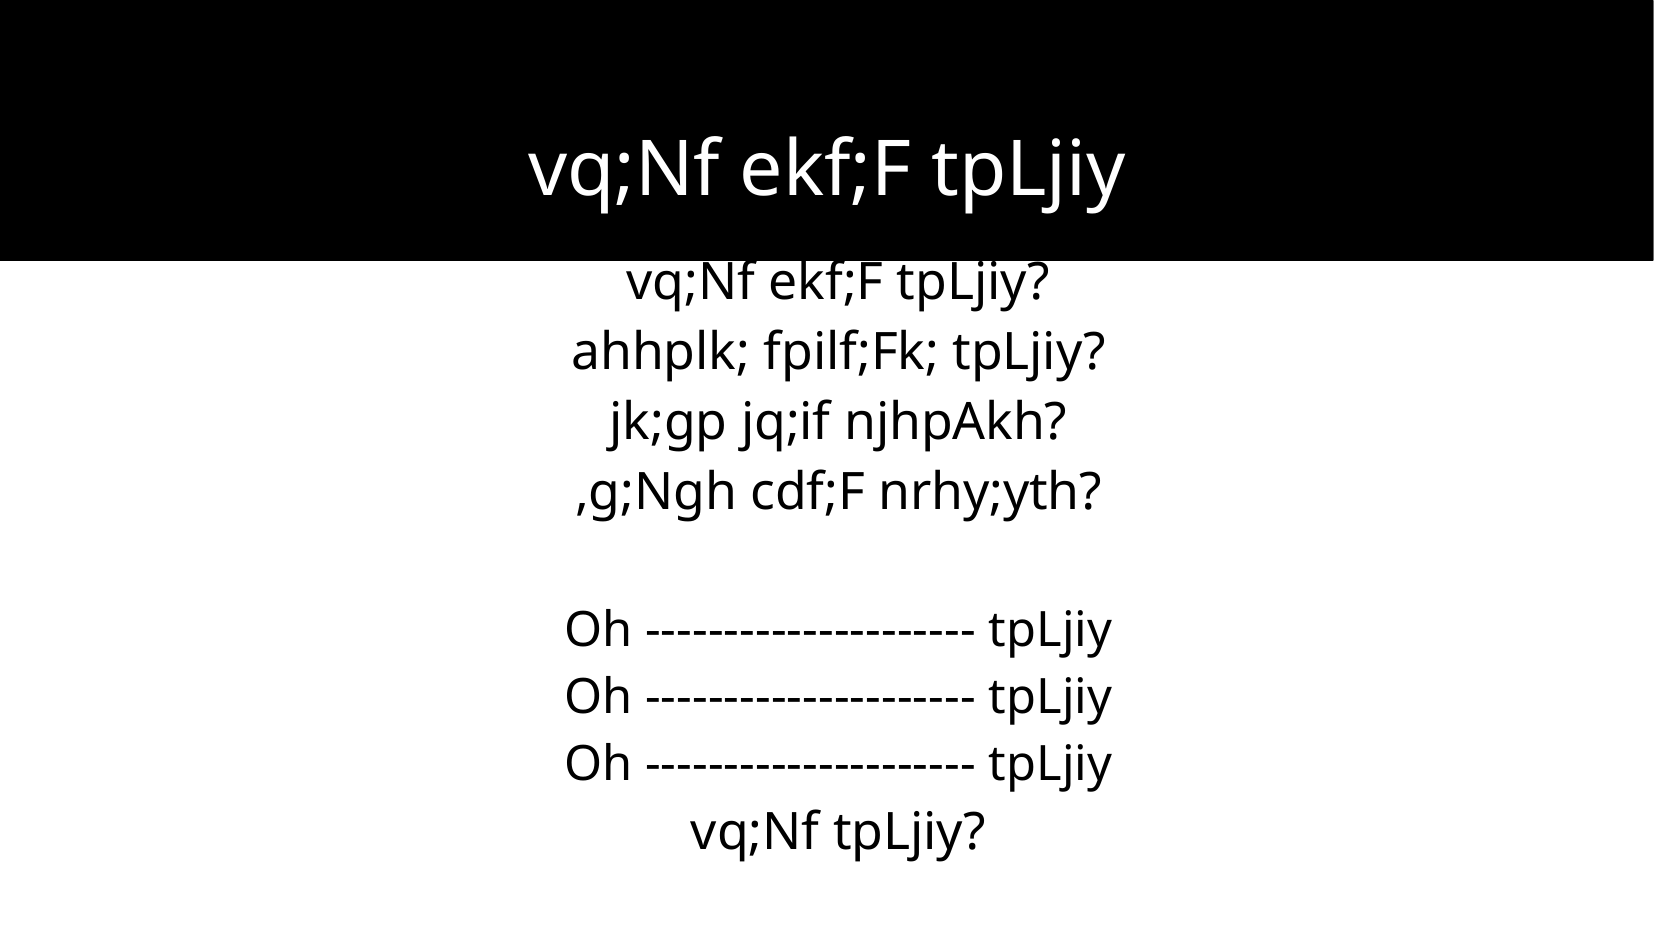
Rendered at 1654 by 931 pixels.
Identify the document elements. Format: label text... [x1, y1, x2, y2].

list vq;Nf ekf;F tpLjiy? ahhplk; fpilf;Fk; tpLjiy? jk;gp jq;if njhpAkh? ,g;Ngh cdf;F nrhy;yth? Oh --------------------- tpLjiy Oh --------------------- tpLjiy Oh --------------------- tpLjiy vq;Nf tpLjiy? [35, 260, 1642, 869]
text_box vq;Nf ekf;F tpLjiy [0, 0, 1654, 260]
